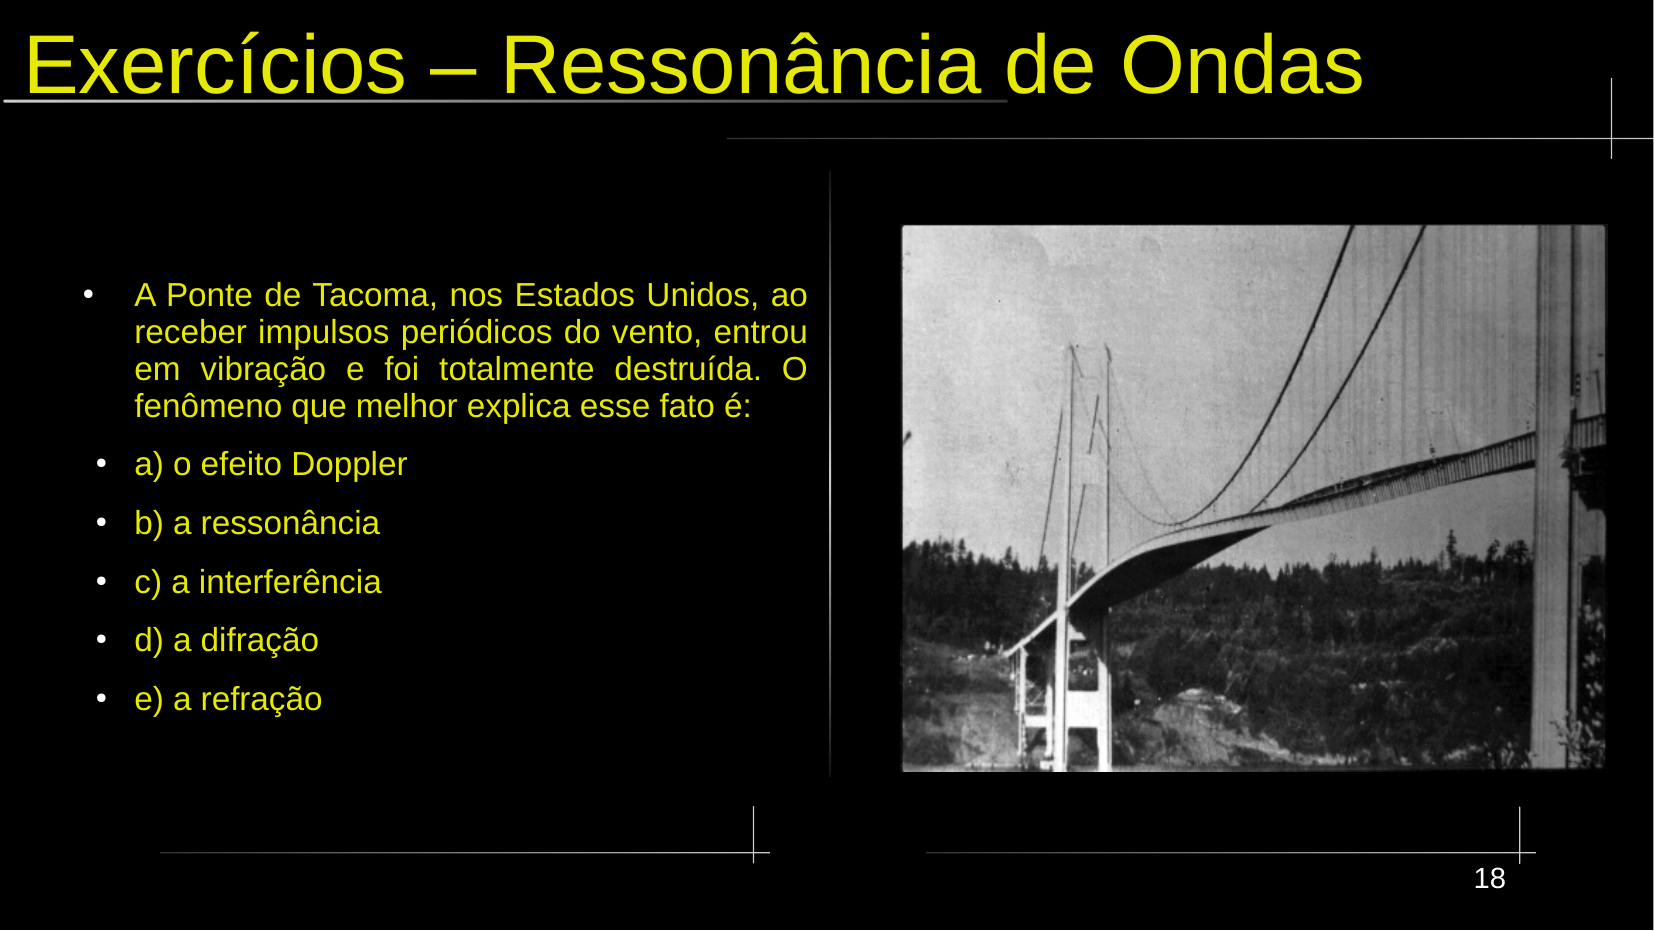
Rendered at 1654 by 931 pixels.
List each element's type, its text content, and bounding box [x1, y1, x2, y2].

picture [900, 224, 1608, 772]
list A Ponte de Tacoma, nos Estados Unidos, ao receber impulsos periódicos do vento, entrou em vibração e foi totalmente destruída. O fenômeno que melhor explica esse fato é: a) o efeito Doppler b) a ressonância c) a interferência d) a difração e) a refração [82, 217, 809, 758]
title Exercícios – Ressonância de Ondas [23, 11, 1589, 119]
